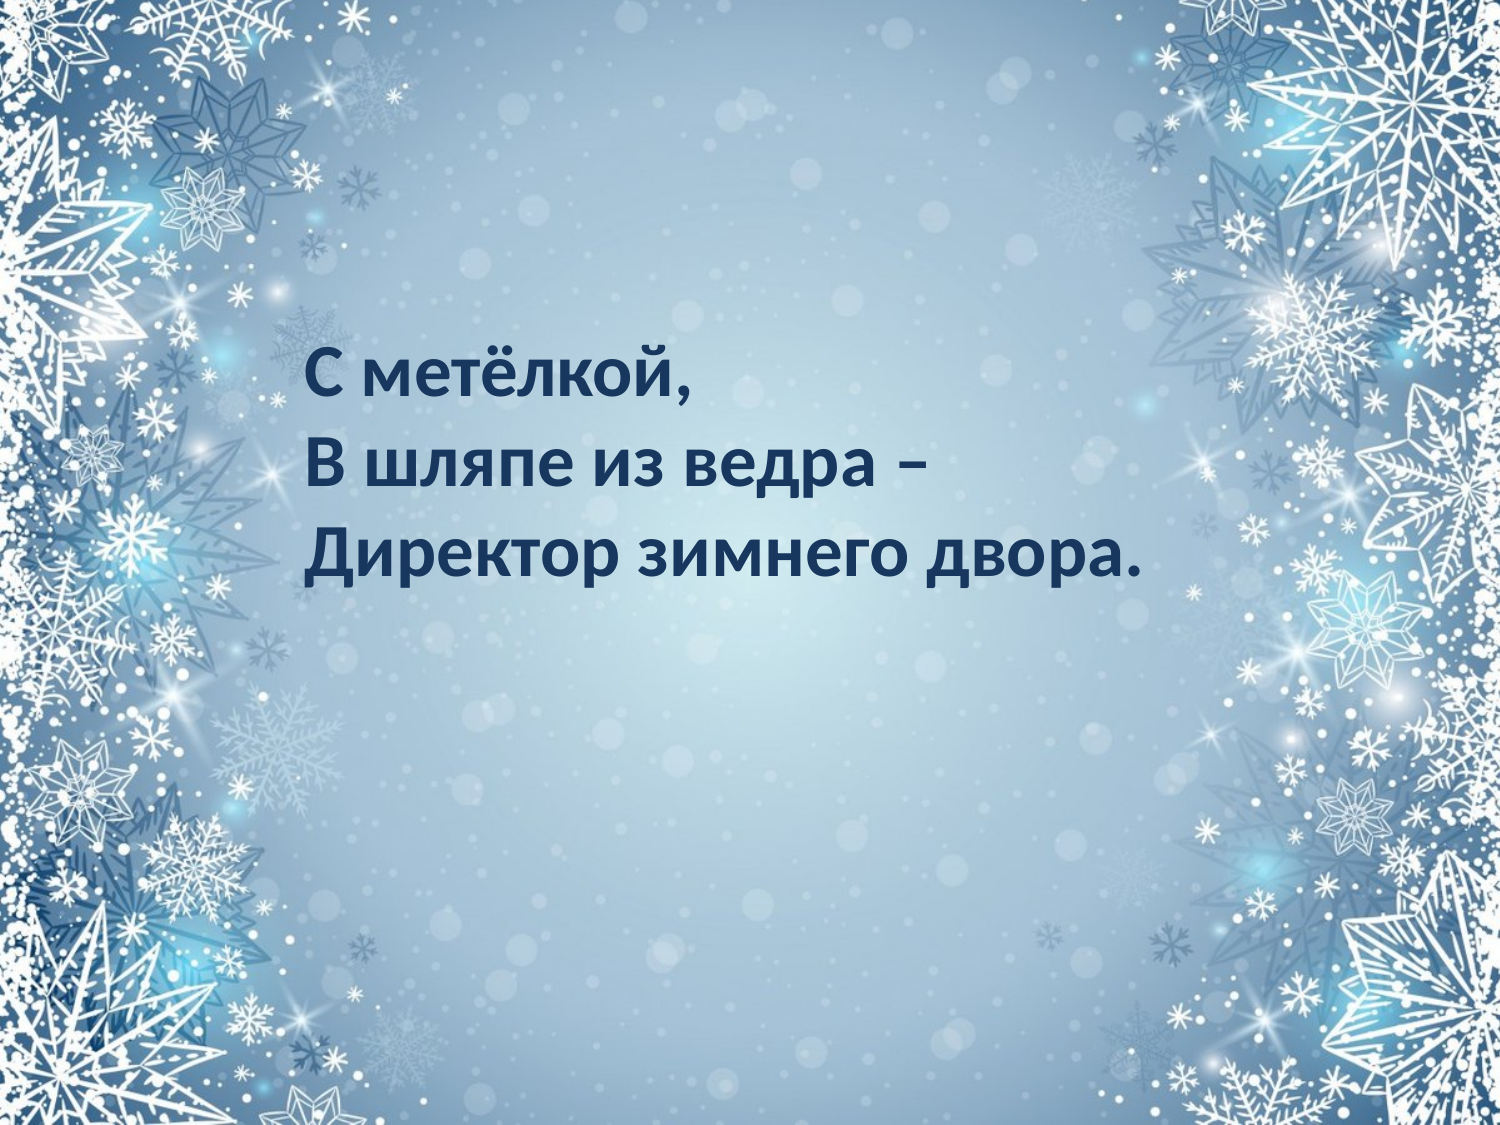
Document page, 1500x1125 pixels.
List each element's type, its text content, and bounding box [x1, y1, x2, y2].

picture [0, 0, 1500, 1125]
text_box С метёлкой, В шляпе из ведра – Директор зимнего двора. [289, 314, 1270, 600]
